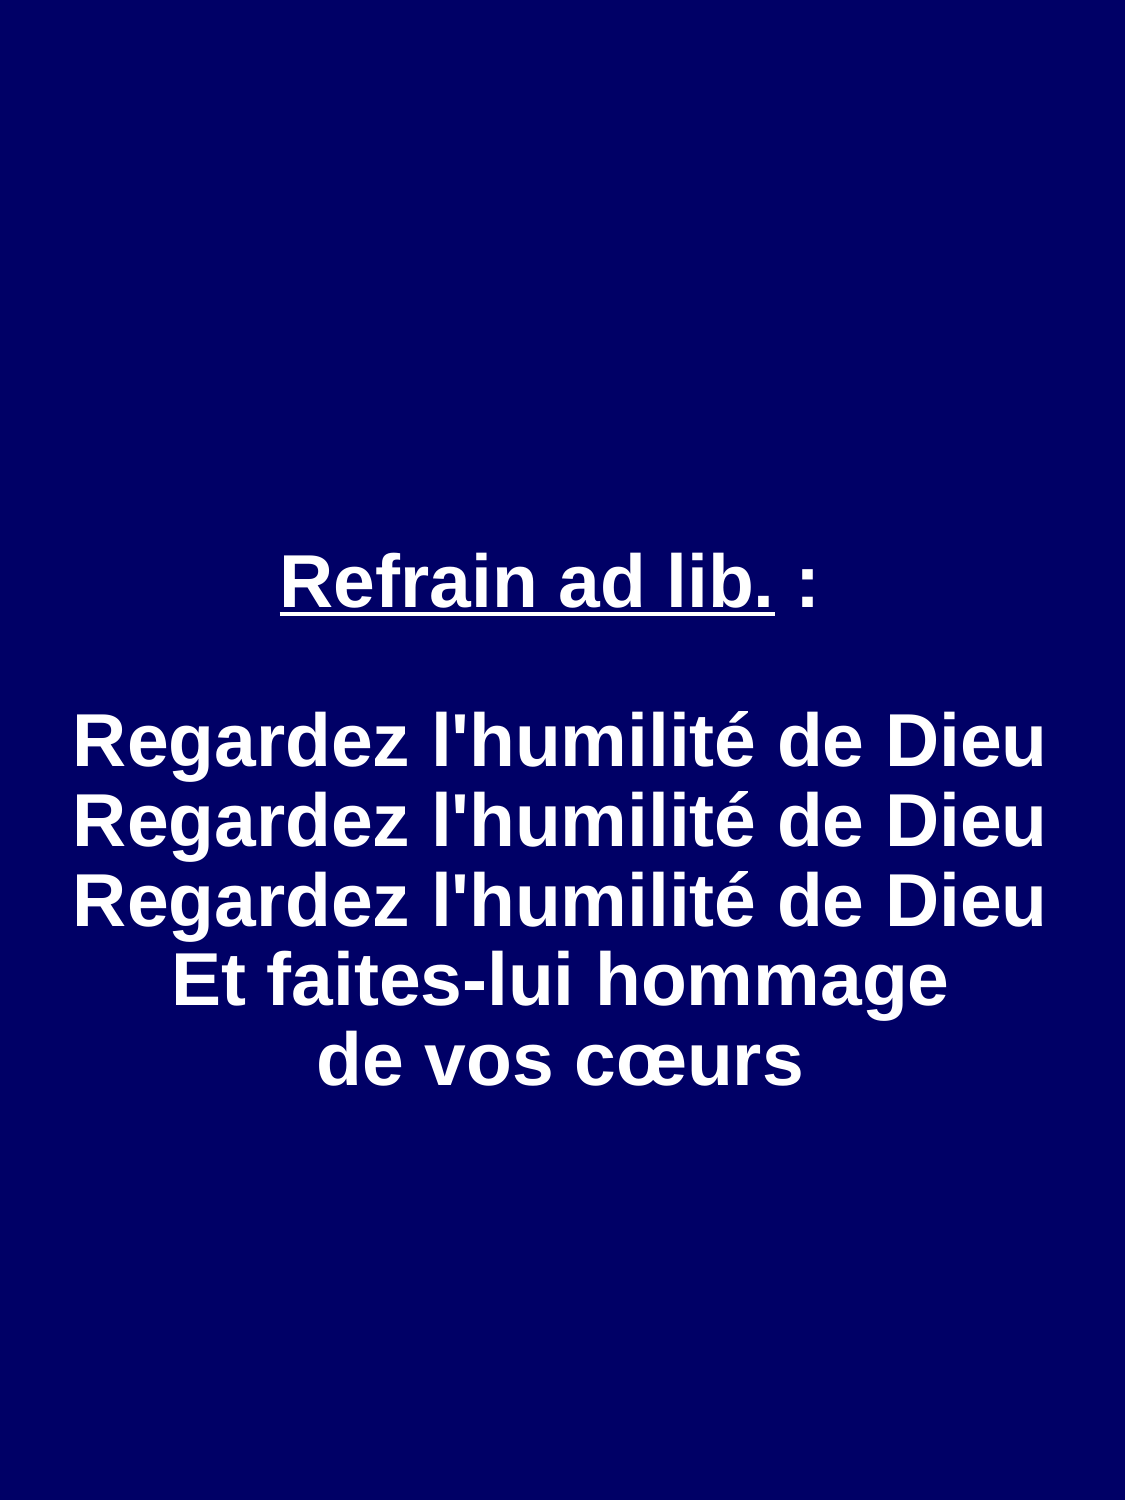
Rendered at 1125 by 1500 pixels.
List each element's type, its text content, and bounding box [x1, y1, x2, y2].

text_box Refrain ad lib. : Regardez l'humilité de Dieu Regardez l'humilité de Dieu Regardez l'humilité de Dieu Et faites-lui hommage de vos cœurs [11, 35, 1110, 1441]
